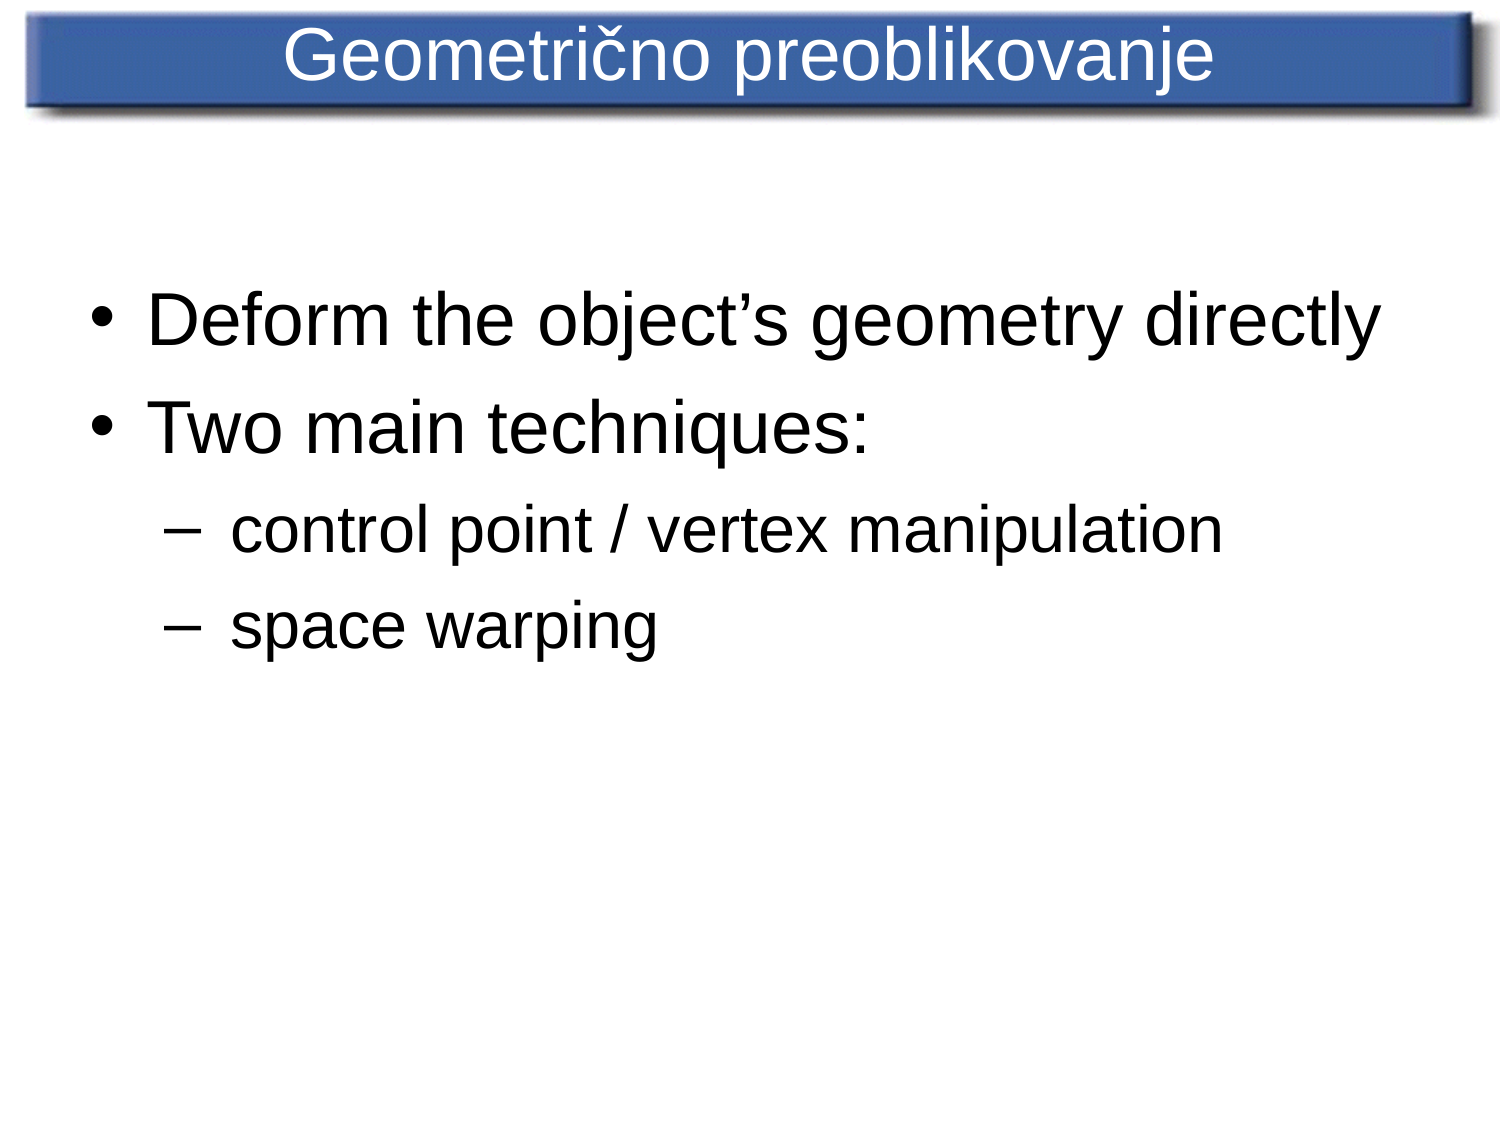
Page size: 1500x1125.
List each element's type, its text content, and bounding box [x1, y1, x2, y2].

title Geometrično preoblikovanje [75, 0, 1426, 103]
picture [24, 9, 1500, 125]
list Deform the object’s geometry directly Two main techniques: control point / vertex manipulation space warping [75, 262, 1426, 1006]
